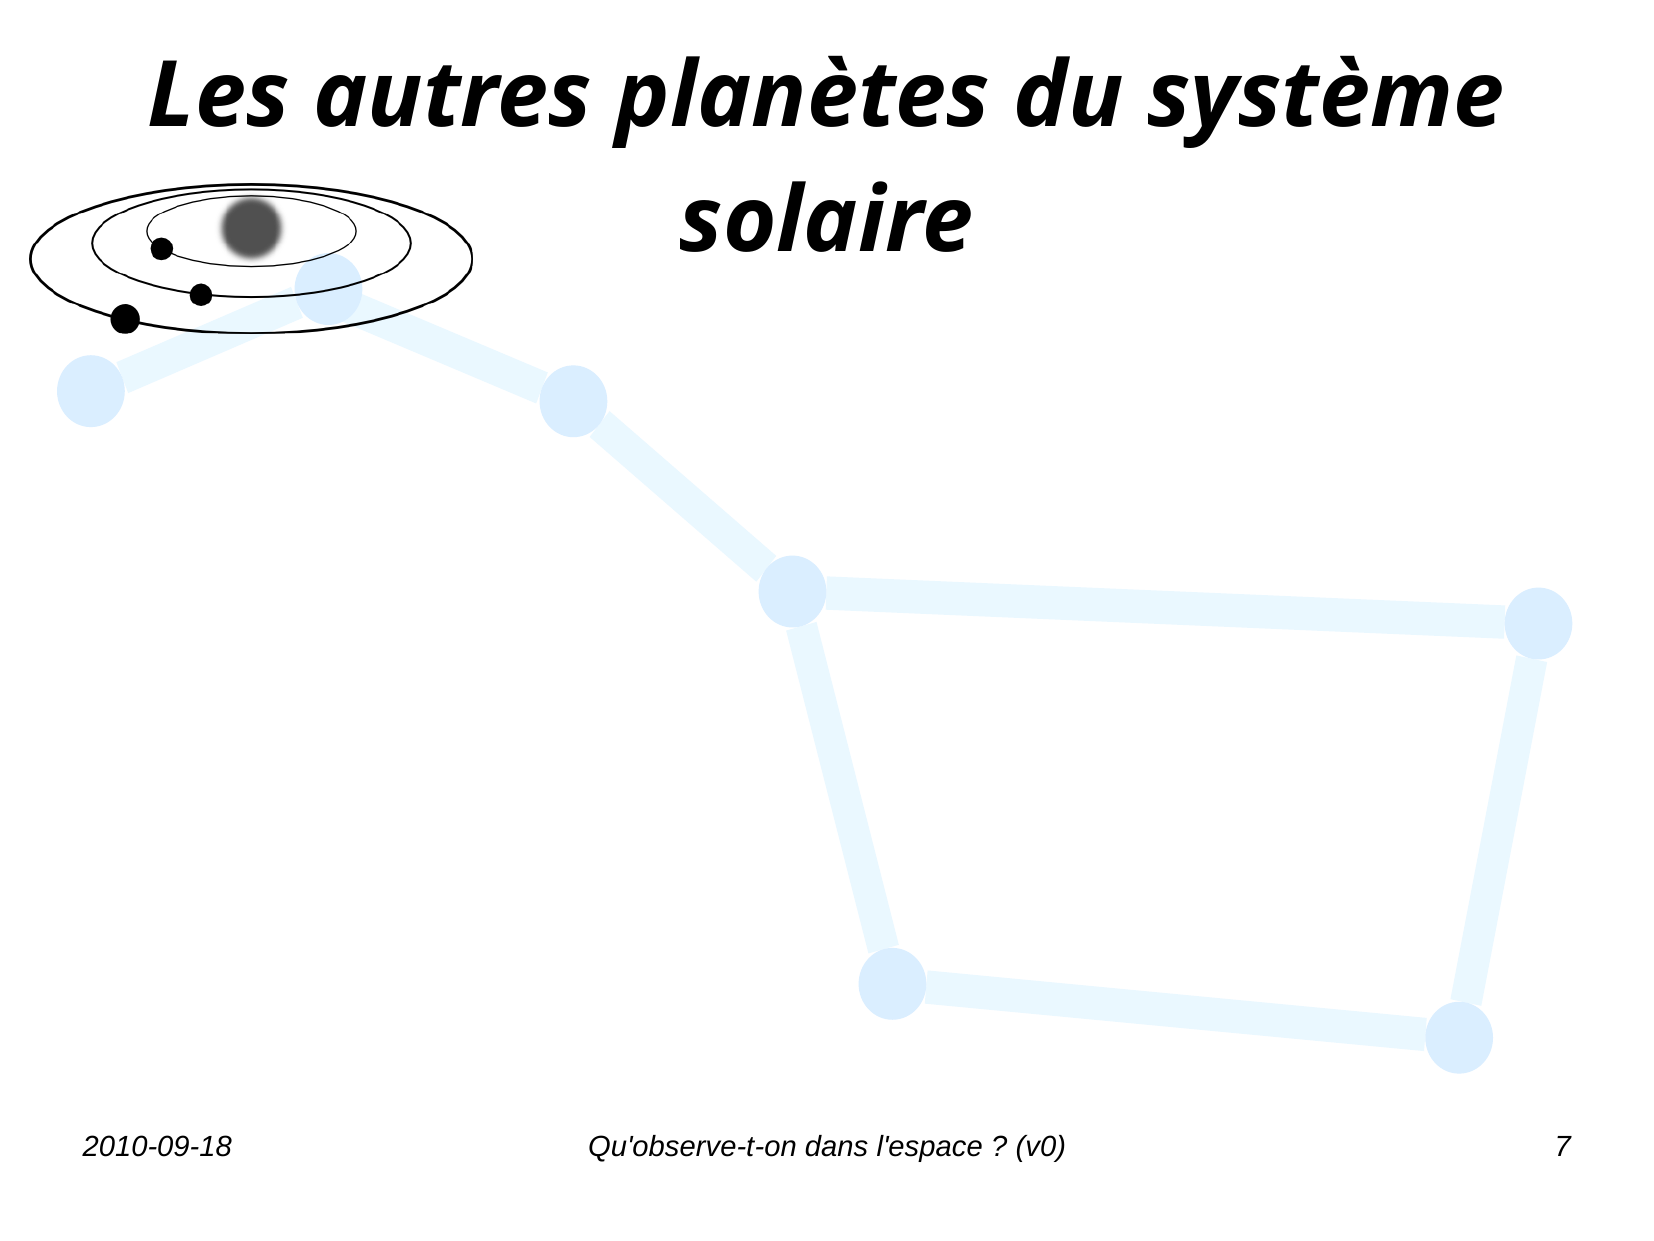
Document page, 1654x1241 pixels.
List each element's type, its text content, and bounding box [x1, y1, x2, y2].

picture [29, 183, 809, 1109]
title Les autres planètes du système solaire [82, 23, 1571, 283]
